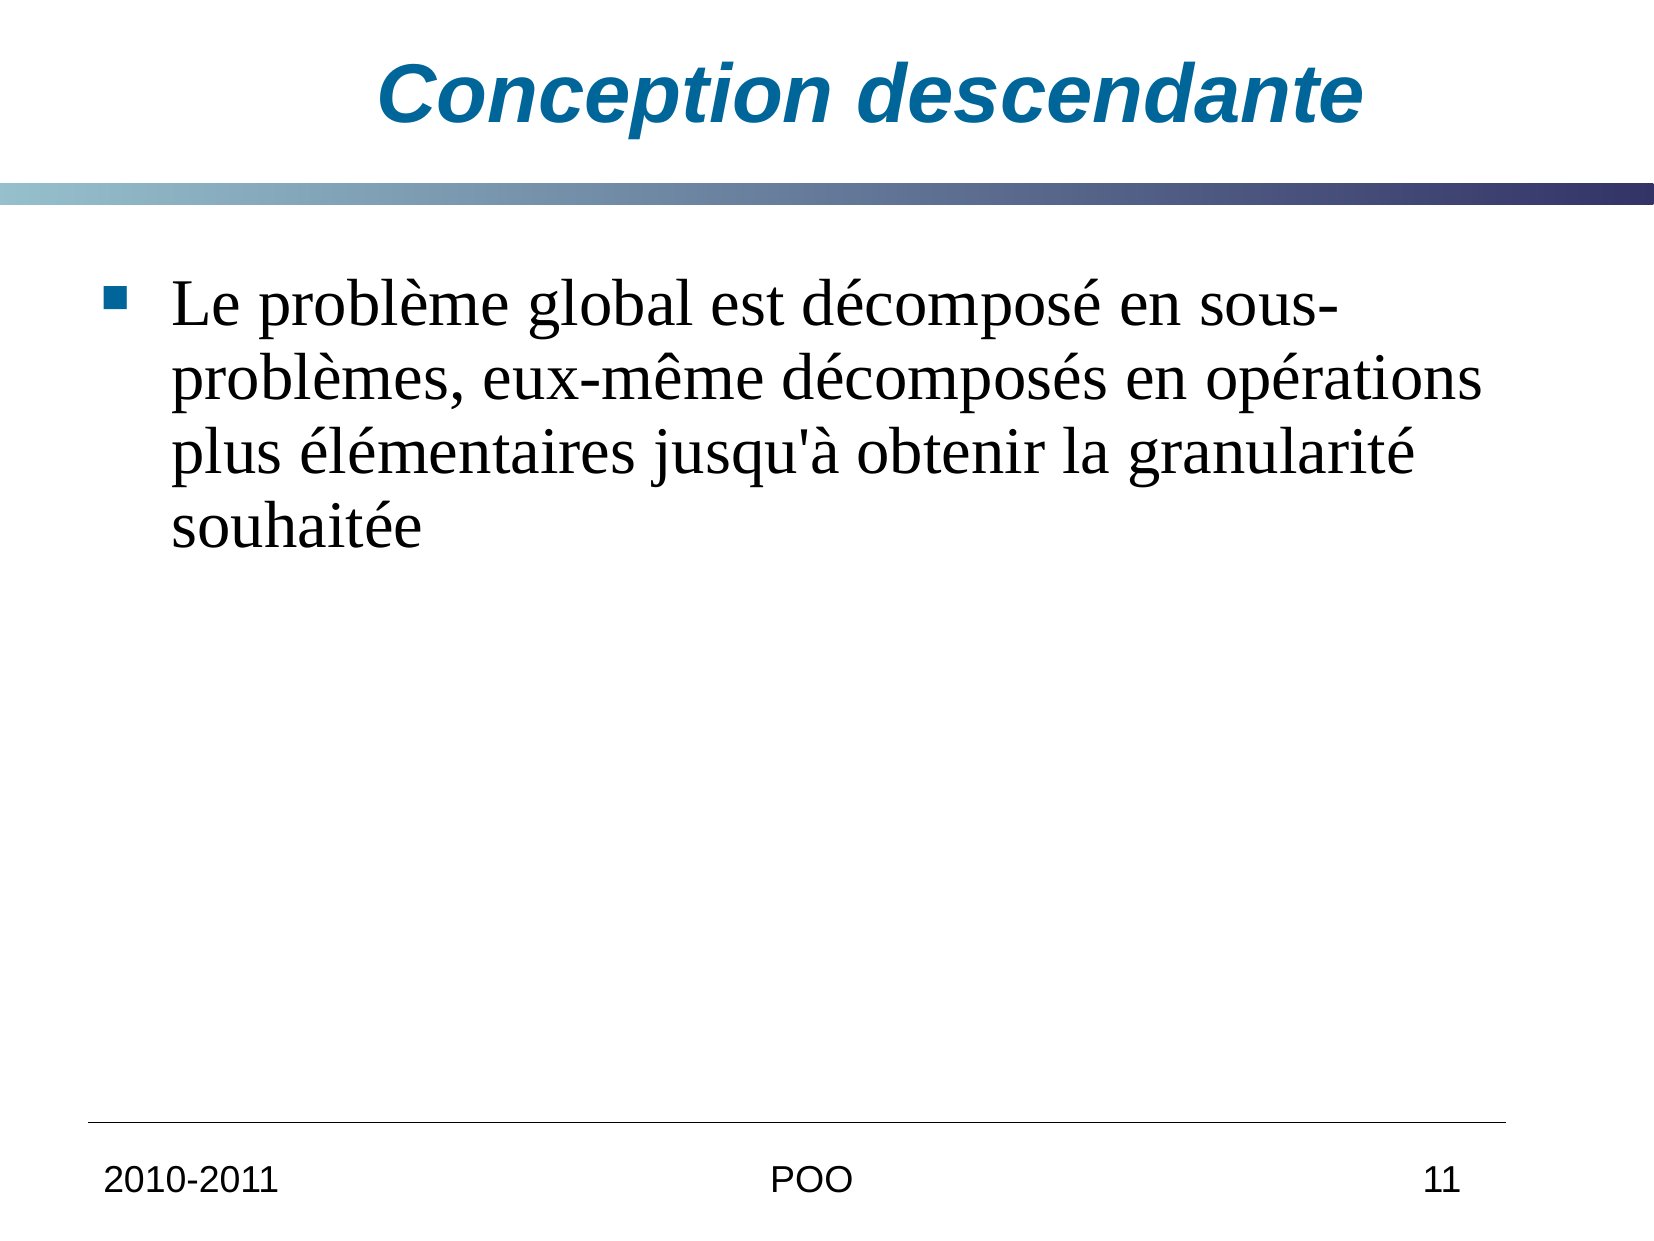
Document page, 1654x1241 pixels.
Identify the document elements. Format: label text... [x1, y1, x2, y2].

title Conception descendante [236, 9, 1506, 178]
list Le problème global est décomposé en sous-problèmes, eux-même décomposés en opérations plus élémentaires jusqu'à obtenir la granularité souhaitée [88, 265, 1499, 1093]
